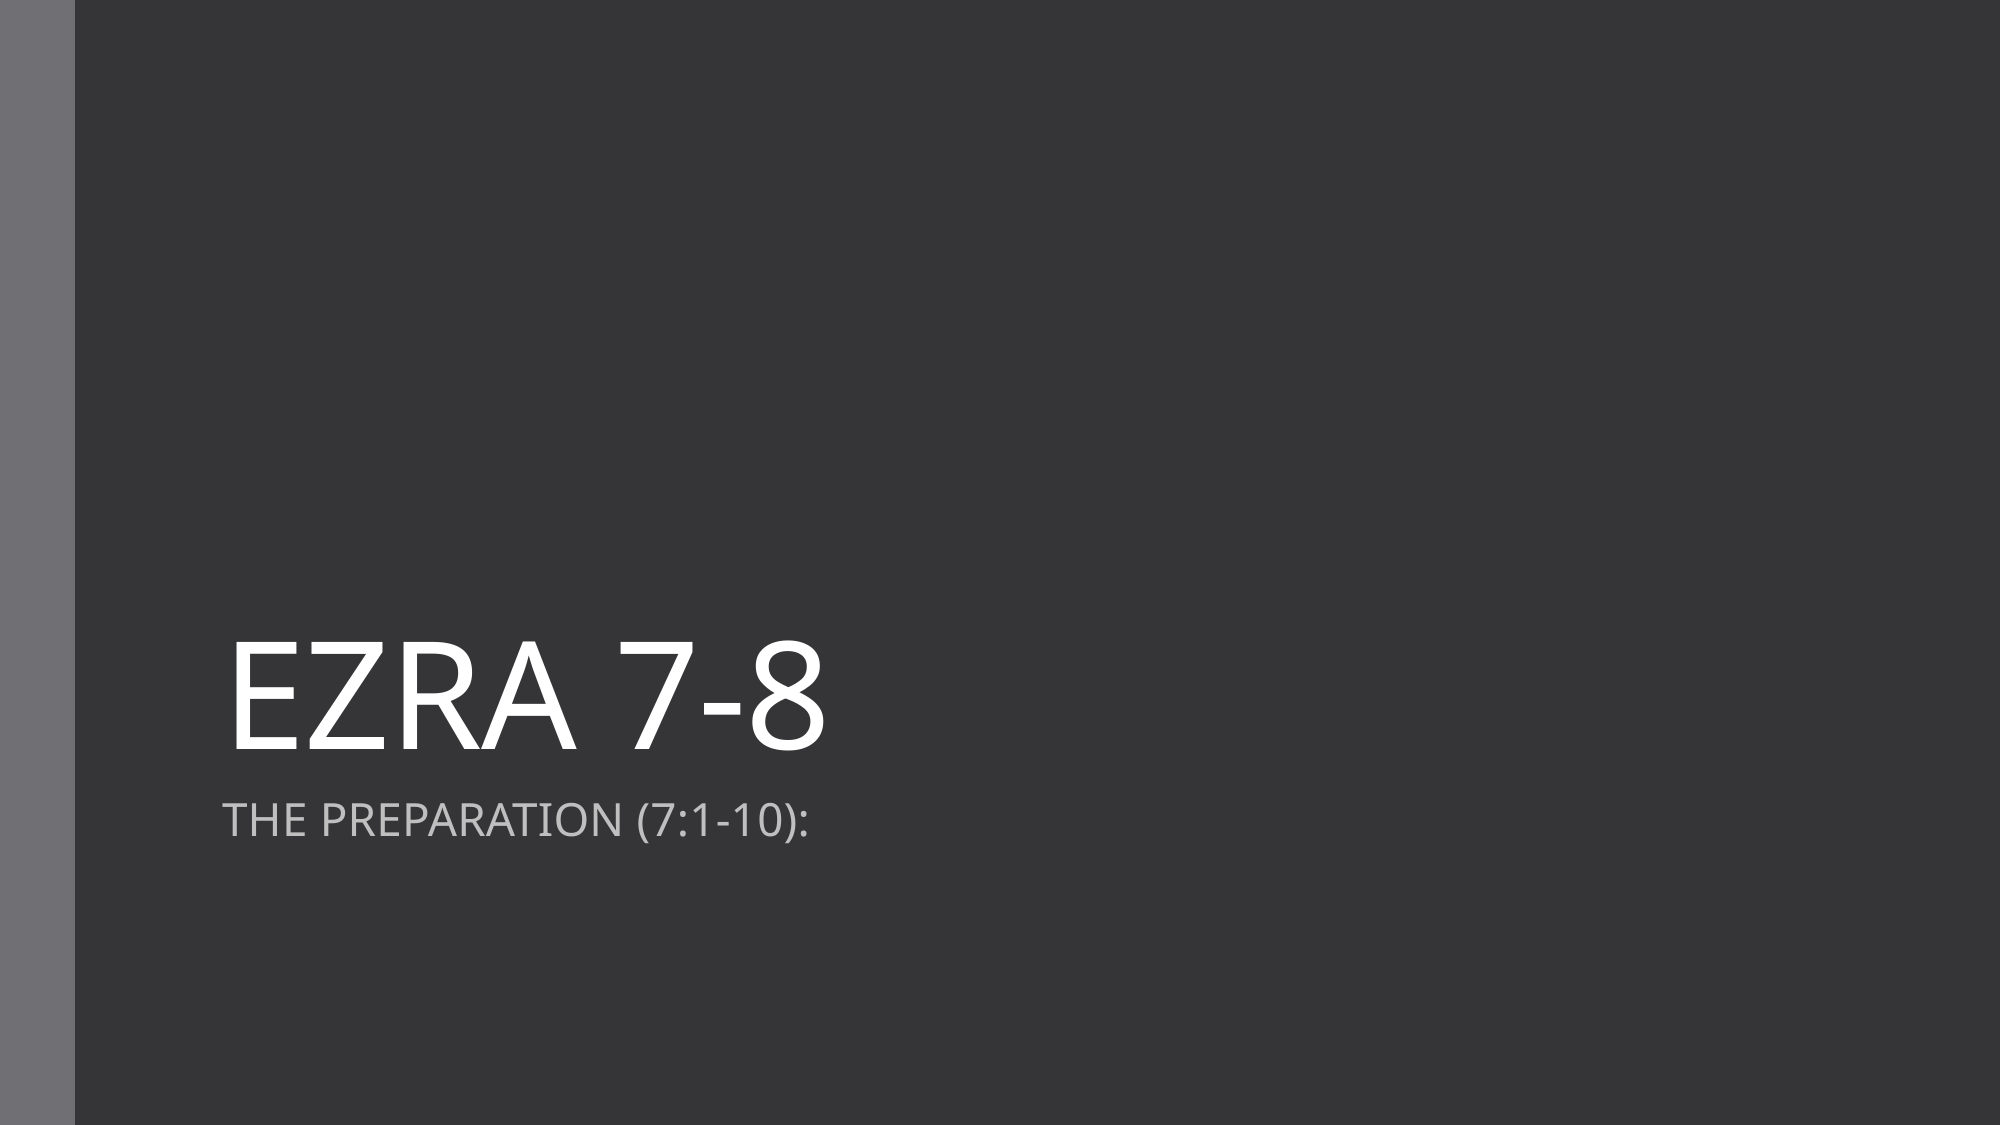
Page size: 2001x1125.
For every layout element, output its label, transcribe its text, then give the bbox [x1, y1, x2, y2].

title EZRA 7-8 [206, 124, 1752, 787]
subtitle THE PREPARATION (7:1-10): [206, 787, 1752, 1066]
